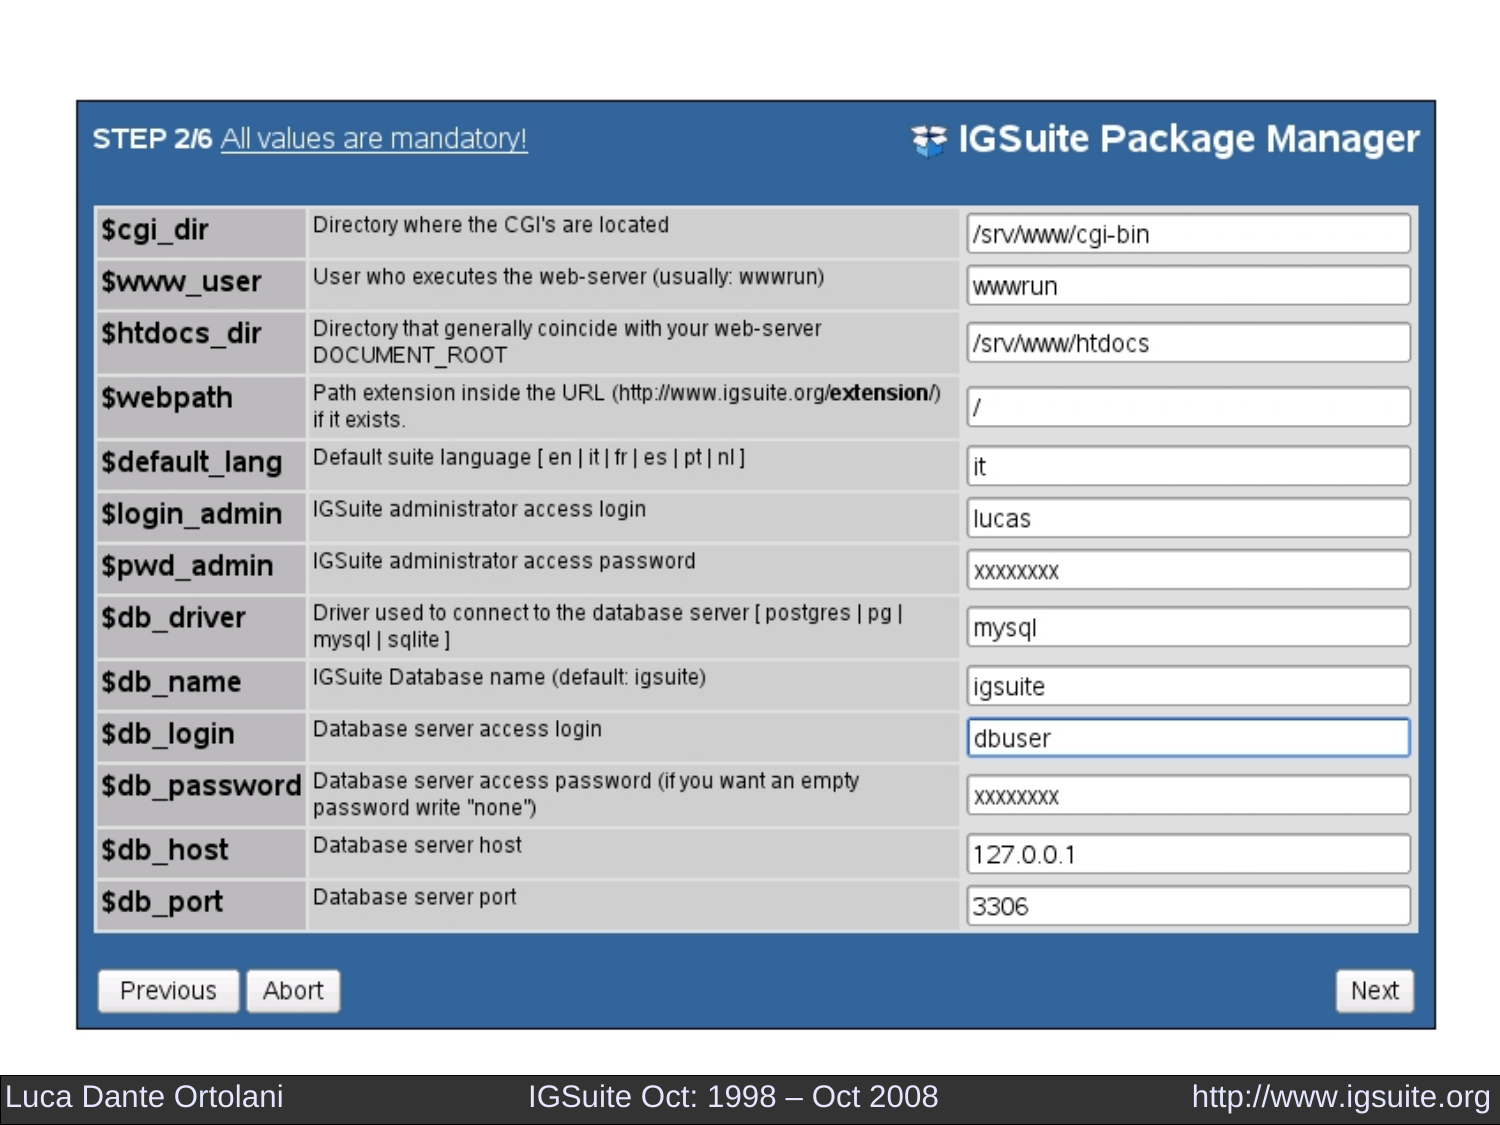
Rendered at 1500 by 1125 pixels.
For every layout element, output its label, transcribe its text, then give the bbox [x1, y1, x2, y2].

text_box Luca Dante Ortolani IGSuite Oct: 1998 – Oct 2008 http://www.igsuite.org [0, 1075, 1500, 1125]
picture [73, 95, 1440, 1039]
